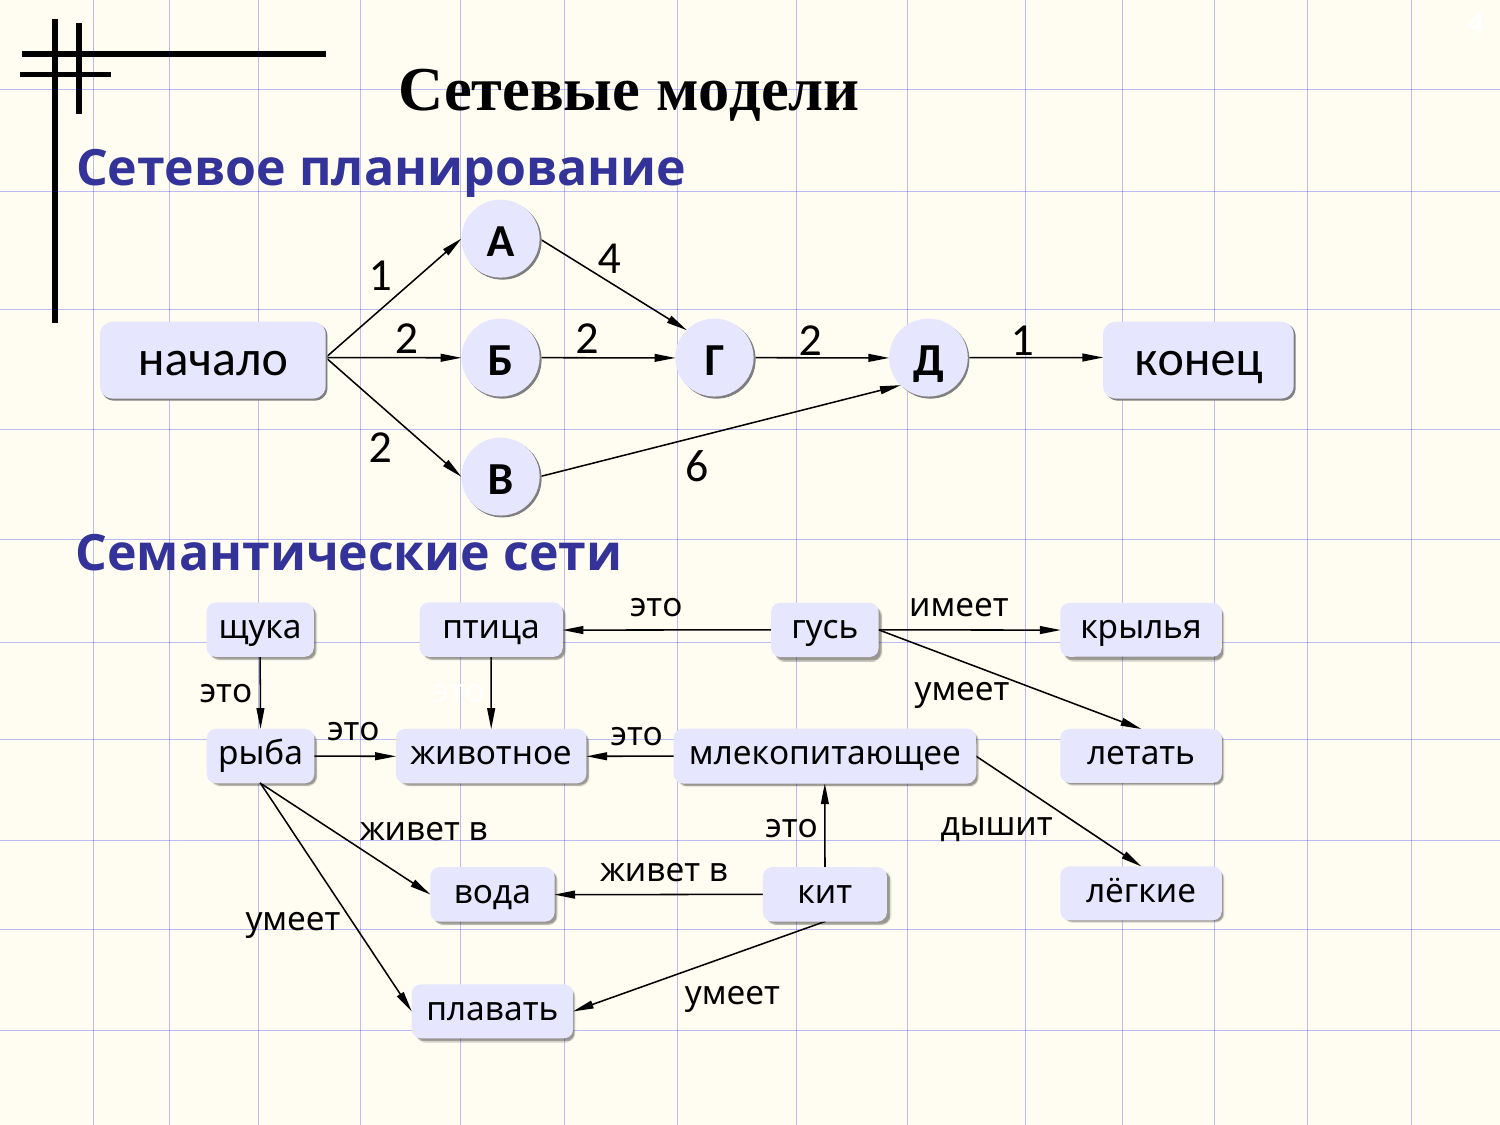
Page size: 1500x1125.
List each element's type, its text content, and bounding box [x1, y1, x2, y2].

text_box В [461, 437, 540, 512]
text_box щука [206, 602, 314, 657]
text_box <номер> [1148, 0, 1499, 75]
text_box животное [395, 728, 587, 784]
text_box А [461, 204, 540, 278]
text_box крылья [1060, 602, 1222, 657]
text_box умеет [215, 897, 372, 945]
text_box вода [430, 867, 555, 922]
text_box птица [419, 602, 563, 657]
text_box 1 [353, 244, 408, 300]
text_box 1 [394, 288, 408, 300]
text_box млекопитающее [673, 728, 977, 784]
text_box Б [461, 318, 540, 397]
text_box это [308, 707, 399, 755]
text_box 4 [582, 227, 637, 283]
text_box 2 [379, 307, 434, 364]
text_box это [581, 583, 731, 631]
text_box конец [1103, 321, 1294, 399]
text_box умеет [654, 971, 811, 1019]
text_box 2 [560, 307, 614, 364]
text_box гусь [771, 602, 879, 658]
text_box Сетевое планирование [61, 128, 768, 204]
text_box Д [889, 318, 968, 397]
text_box 2 [353, 416, 408, 473]
text_box это [179, 669, 273, 717]
text_box летать [1060, 728, 1222, 783]
text_box кит [762, 867, 887, 922]
text_box дышит [918, 802, 1075, 850]
text_box это [402, 669, 515, 717]
text_box 2 [783, 309, 838, 365]
text_box лёгкие [1060, 866, 1222, 921]
text_box Семантические сети [61, 512, 721, 589]
text_box 1 [995, 309, 1050, 365]
text_box Г [675, 318, 754, 397]
text_box умеет [883, 667, 1041, 716]
title Сетевые модели [354, 40, 1500, 119]
text_box живет в [586, 847, 743, 896]
text_box начало [99, 321, 326, 399]
text_box это [737, 804, 846, 853]
text_box имеет [880, 583, 1037, 631]
text_box 6 [669, 435, 724, 492]
text_box плавать [411, 984, 574, 1039]
text_box рыба [206, 728, 315, 784]
text_box живет в [345, 807, 503, 856]
text_box это [585, 712, 688, 760]
